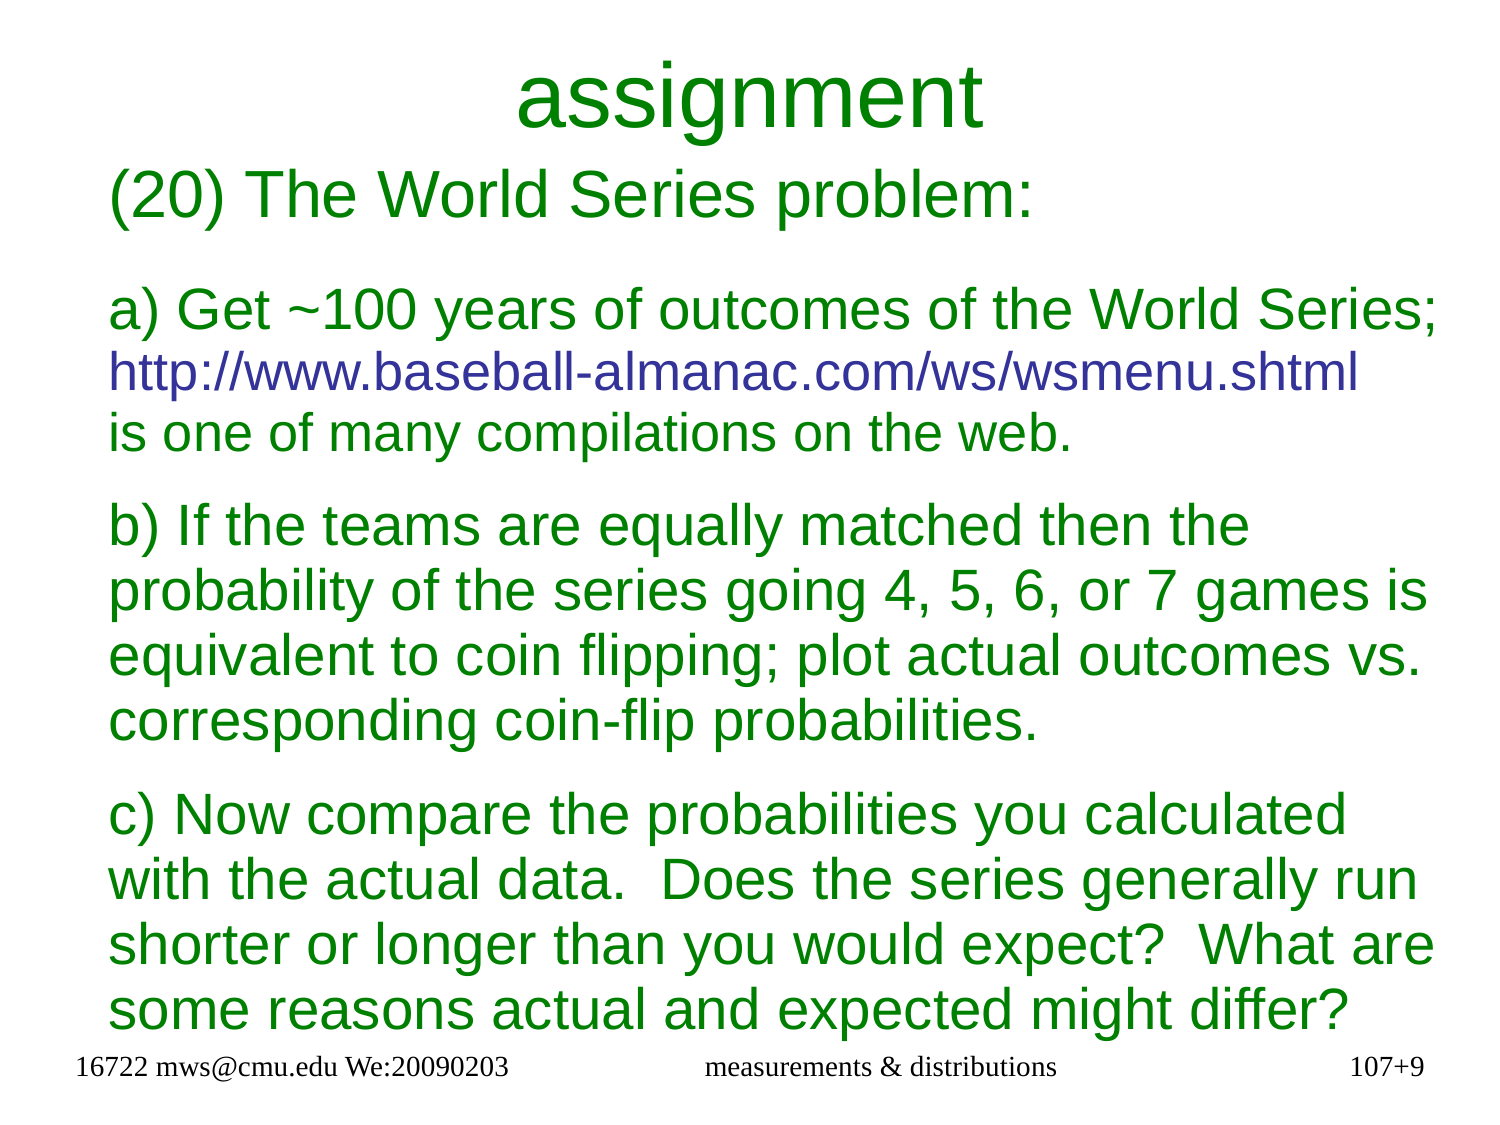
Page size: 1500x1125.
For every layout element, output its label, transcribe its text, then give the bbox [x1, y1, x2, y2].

list (20) The World Series problem: a) Get ~100 years of outcomes of the World Series; http://www.baseball-almanac.com/ws/wsmenu.shtml is one of many compilations on the web. b) If the teams are equally matched then the probability of the series going 4, 5, 6, or 7 games is equivalent to coin flipping; plot actual outcomes vs. corresponding coin-flip probabilities. c) Now compare the probabilities you calculated with the actual data. Does the series generally run shorter or longer than you would expect? What are some reasons actual and expected might differ? [37, 149, 1463, 982]
title assignment [24, 33, 1476, 159]
